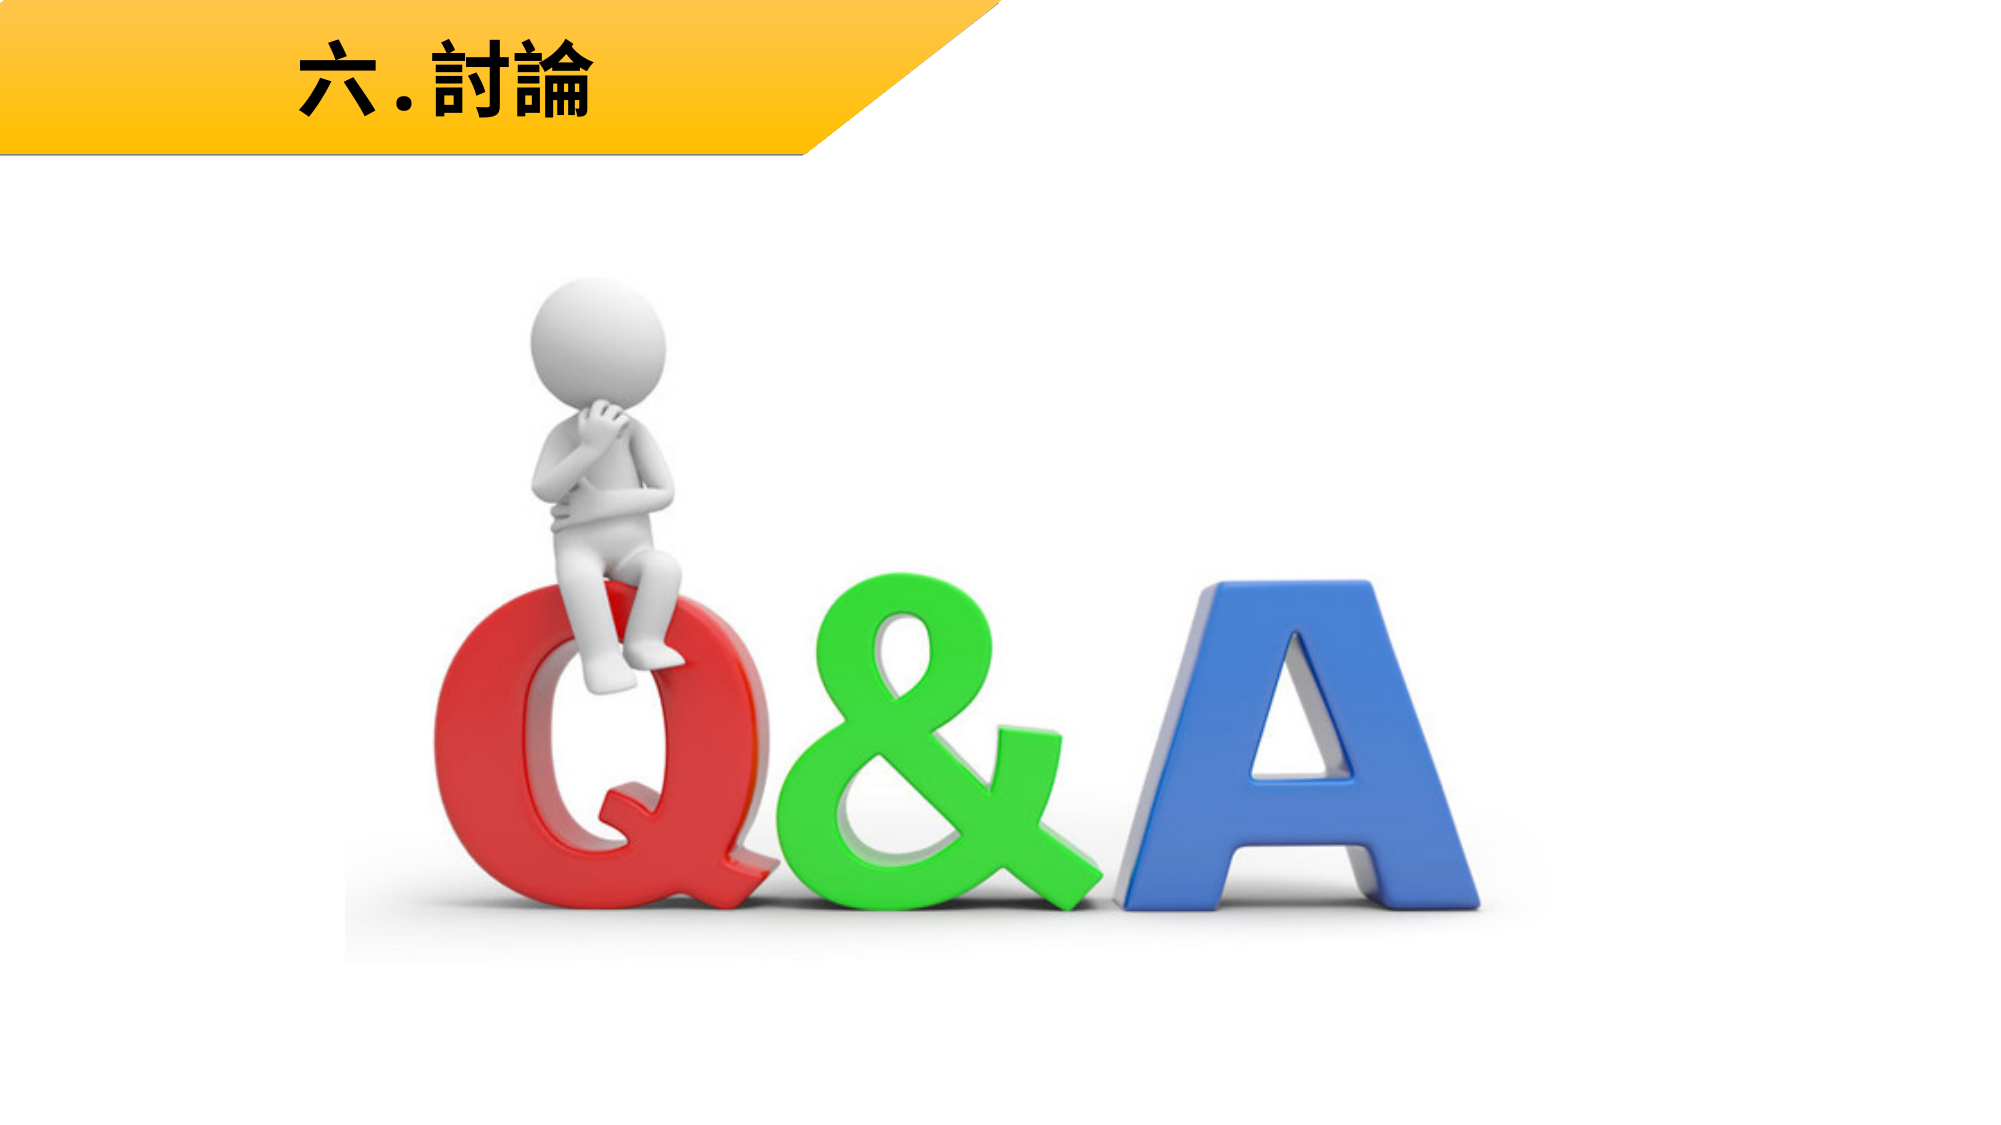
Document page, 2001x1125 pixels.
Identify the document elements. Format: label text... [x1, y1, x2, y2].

picture [345, 258, 1565, 962]
text_box 六.討論 [0, 0, 1002, 155]
